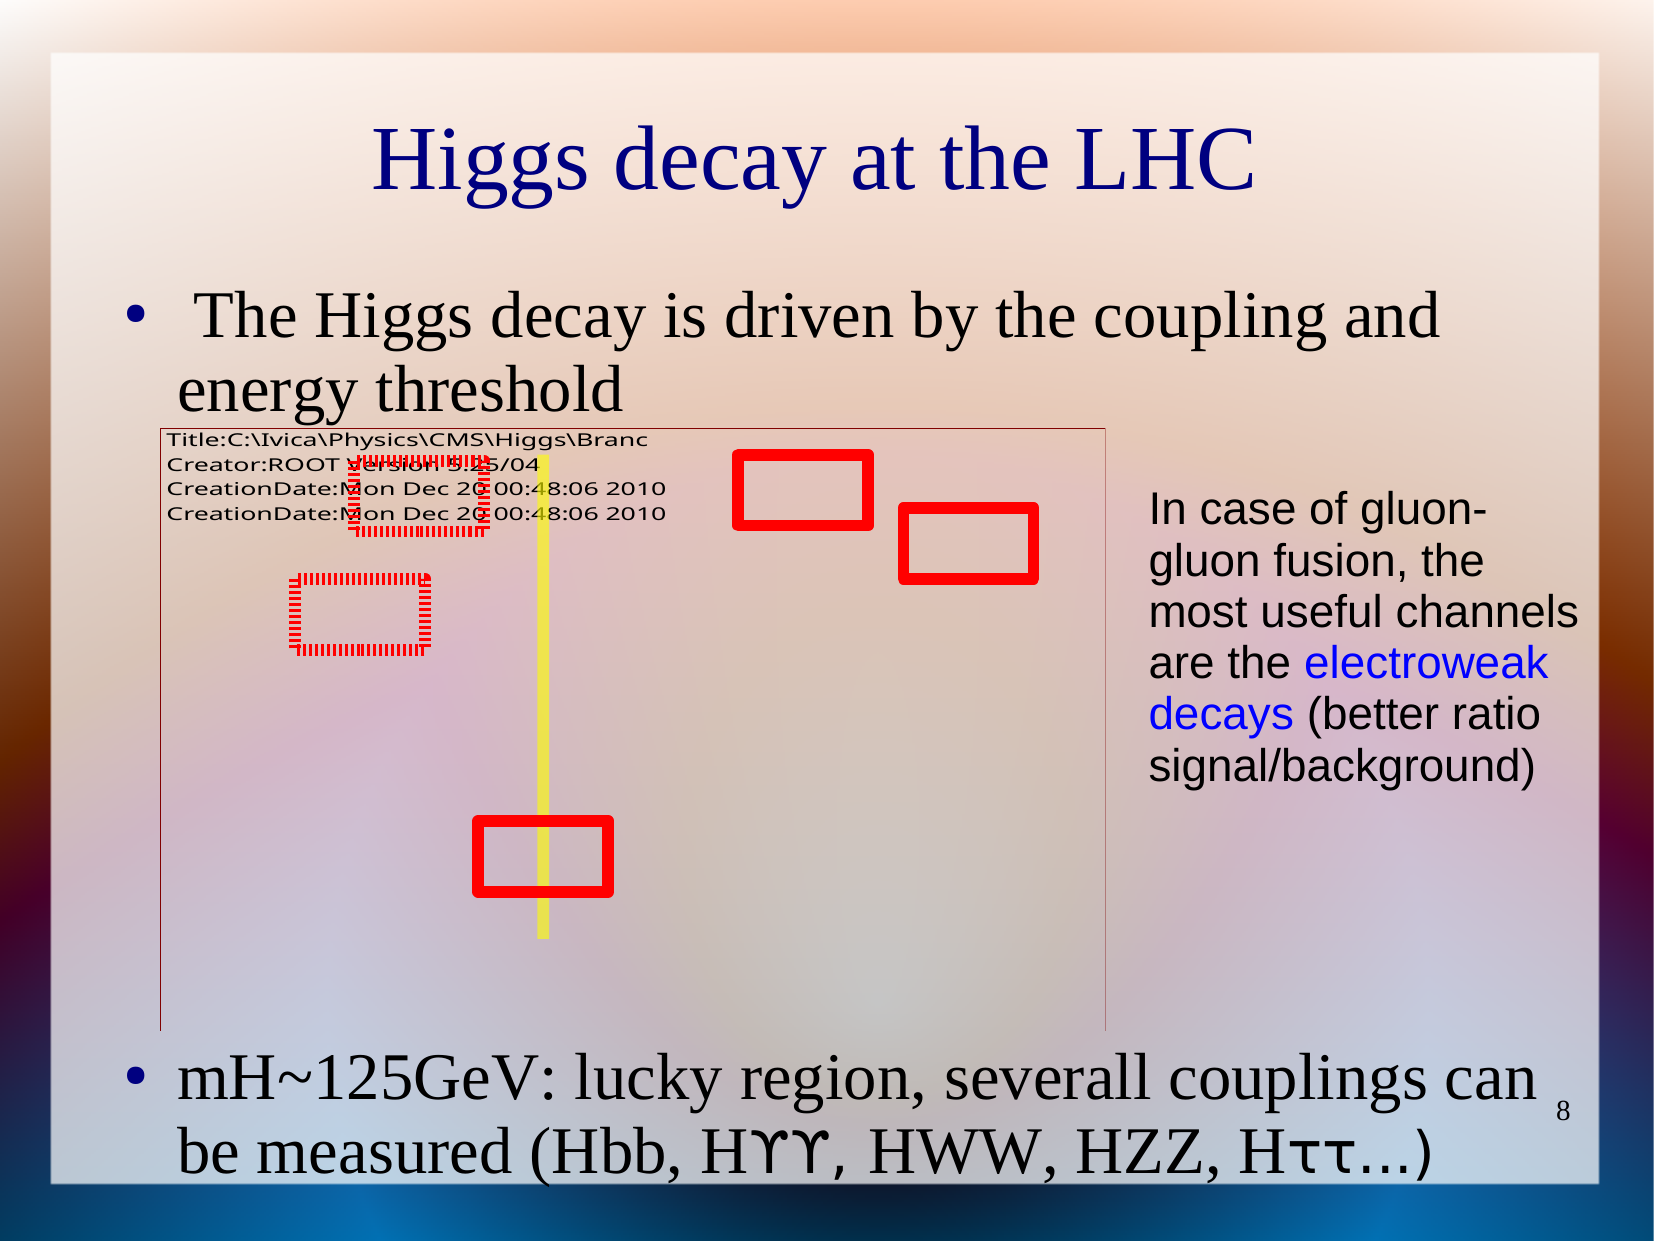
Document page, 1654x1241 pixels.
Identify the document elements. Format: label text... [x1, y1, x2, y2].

list The Higgs decay is driven by the coupling and energy threshold mH~125GeV: lucky region, severall couplings can be measured (Hbb, Hϒϒ, HWW, HZZ, Hττ...) [106, 278, 1548, 1189]
text_box In case of gluon-gluon fusion, the most useful channels are the electroweak decays (better ratio signal/background) [1133, 475, 1595, 1004]
title Higgs decay at the LHC [82, 55, 1571, 263]
picture [0, 0, 1654, 1241]
